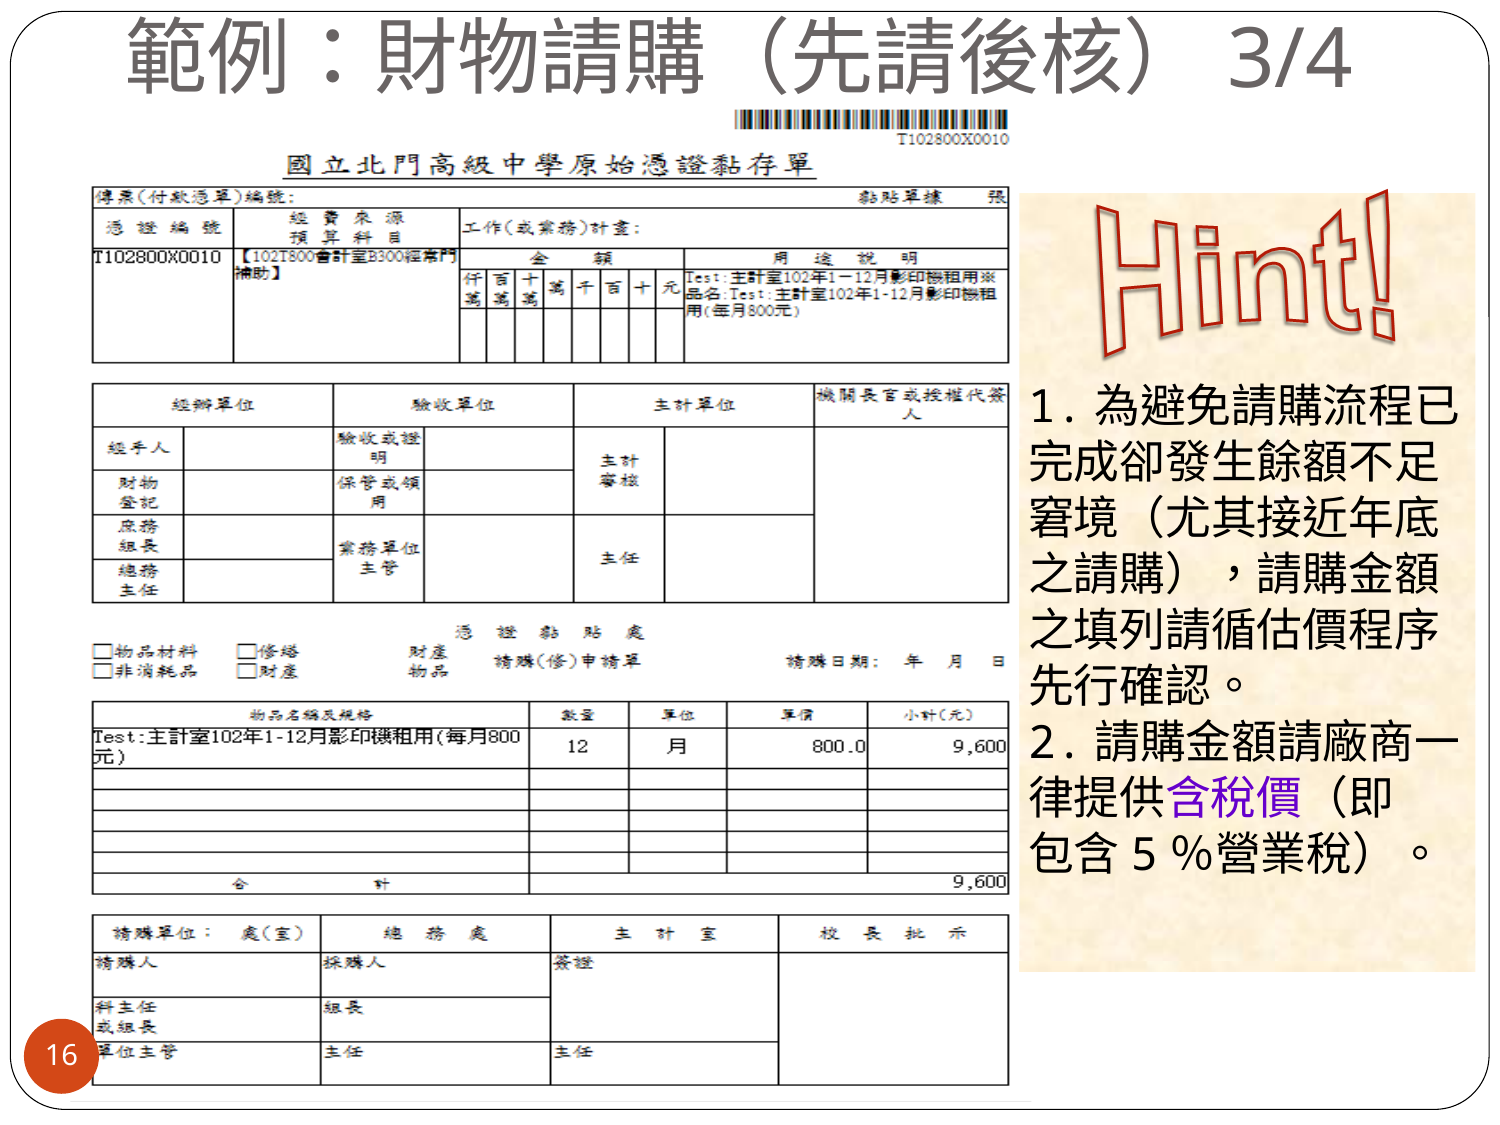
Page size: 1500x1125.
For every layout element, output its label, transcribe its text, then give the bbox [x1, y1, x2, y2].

text_box 範例：財物請購（先請後核）3/4 [117, 0, 1418, 119]
text_box 1.為避免請購流程已 完成卻發生餘額不足 窘境（尤其接近年底 之請購），請購金額 之填列請循估價程序 先行確認。 2.請購金額請廠商一 律提供含稅價（即 包含5％營業稅）。 [1019, 193, 1476, 972]
picture [70, 93, 1032, 1102]
text_box [23, 1018, 99, 1094]
picture [1090, 187, 1398, 365]
